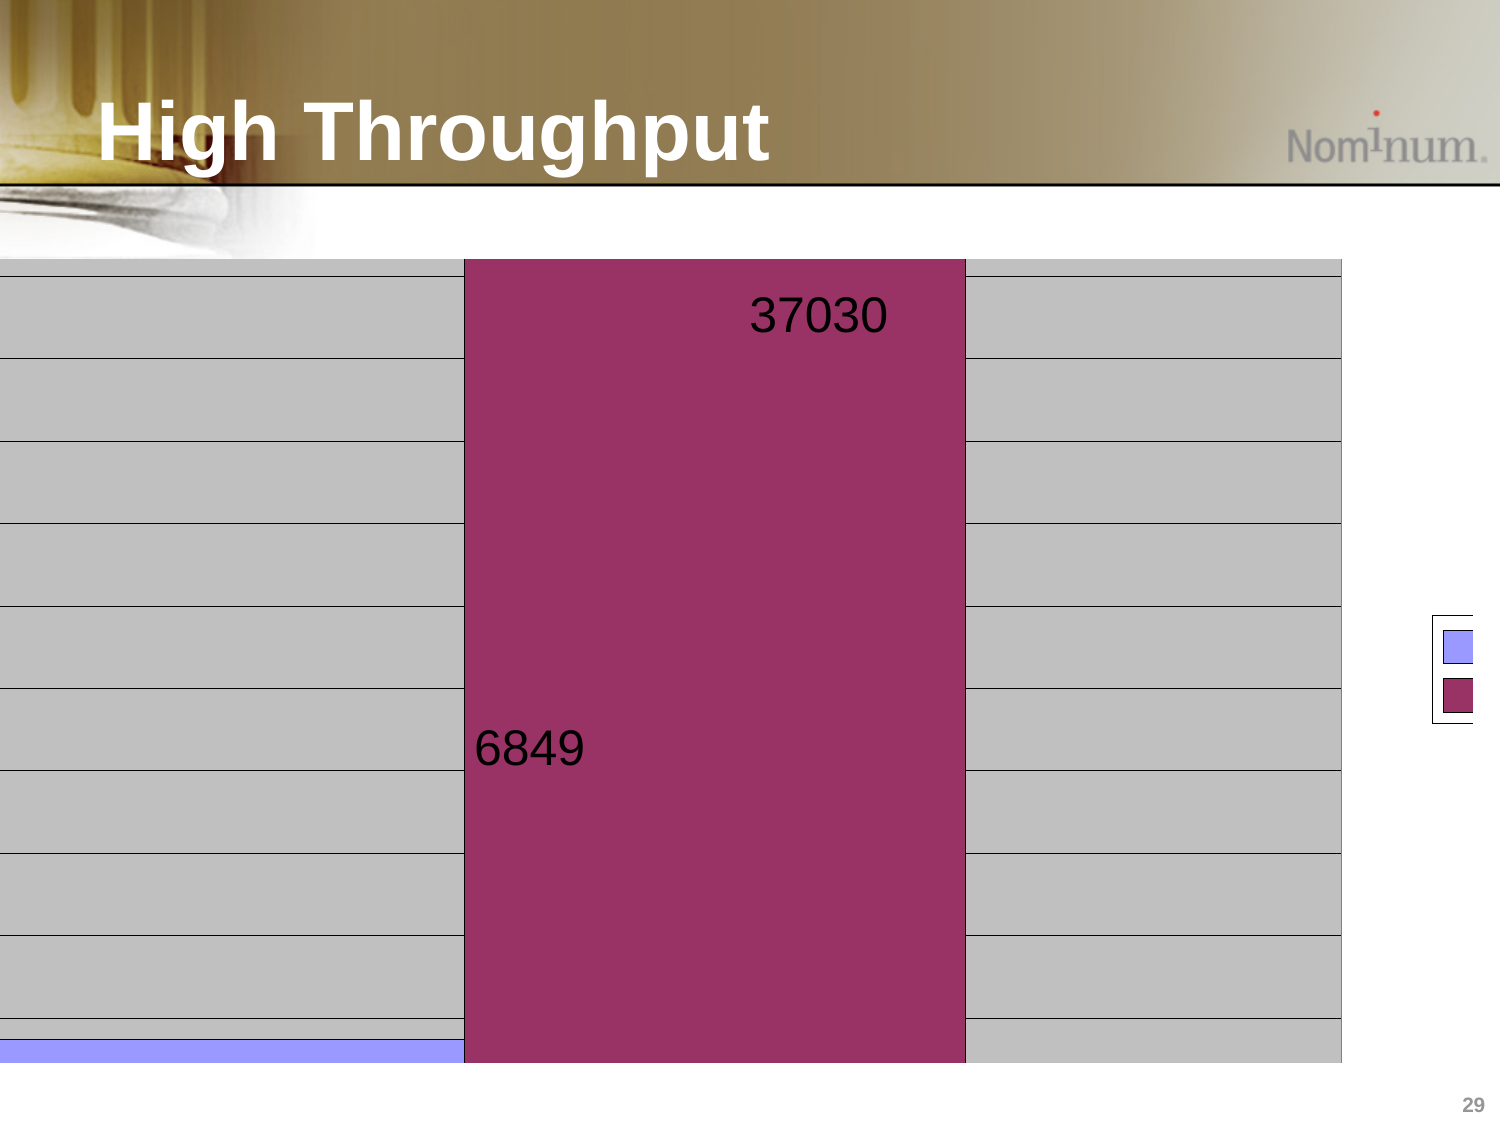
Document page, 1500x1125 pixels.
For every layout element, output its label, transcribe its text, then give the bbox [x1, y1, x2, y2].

picture [0, 0, 1500, 1125]
text_box 6849 [459, 712, 601, 784]
title High Throughput [81, 23, 1210, 191]
chart [0, 259, 1473, 1063]
text_box 37030 [734, 279, 904, 351]
